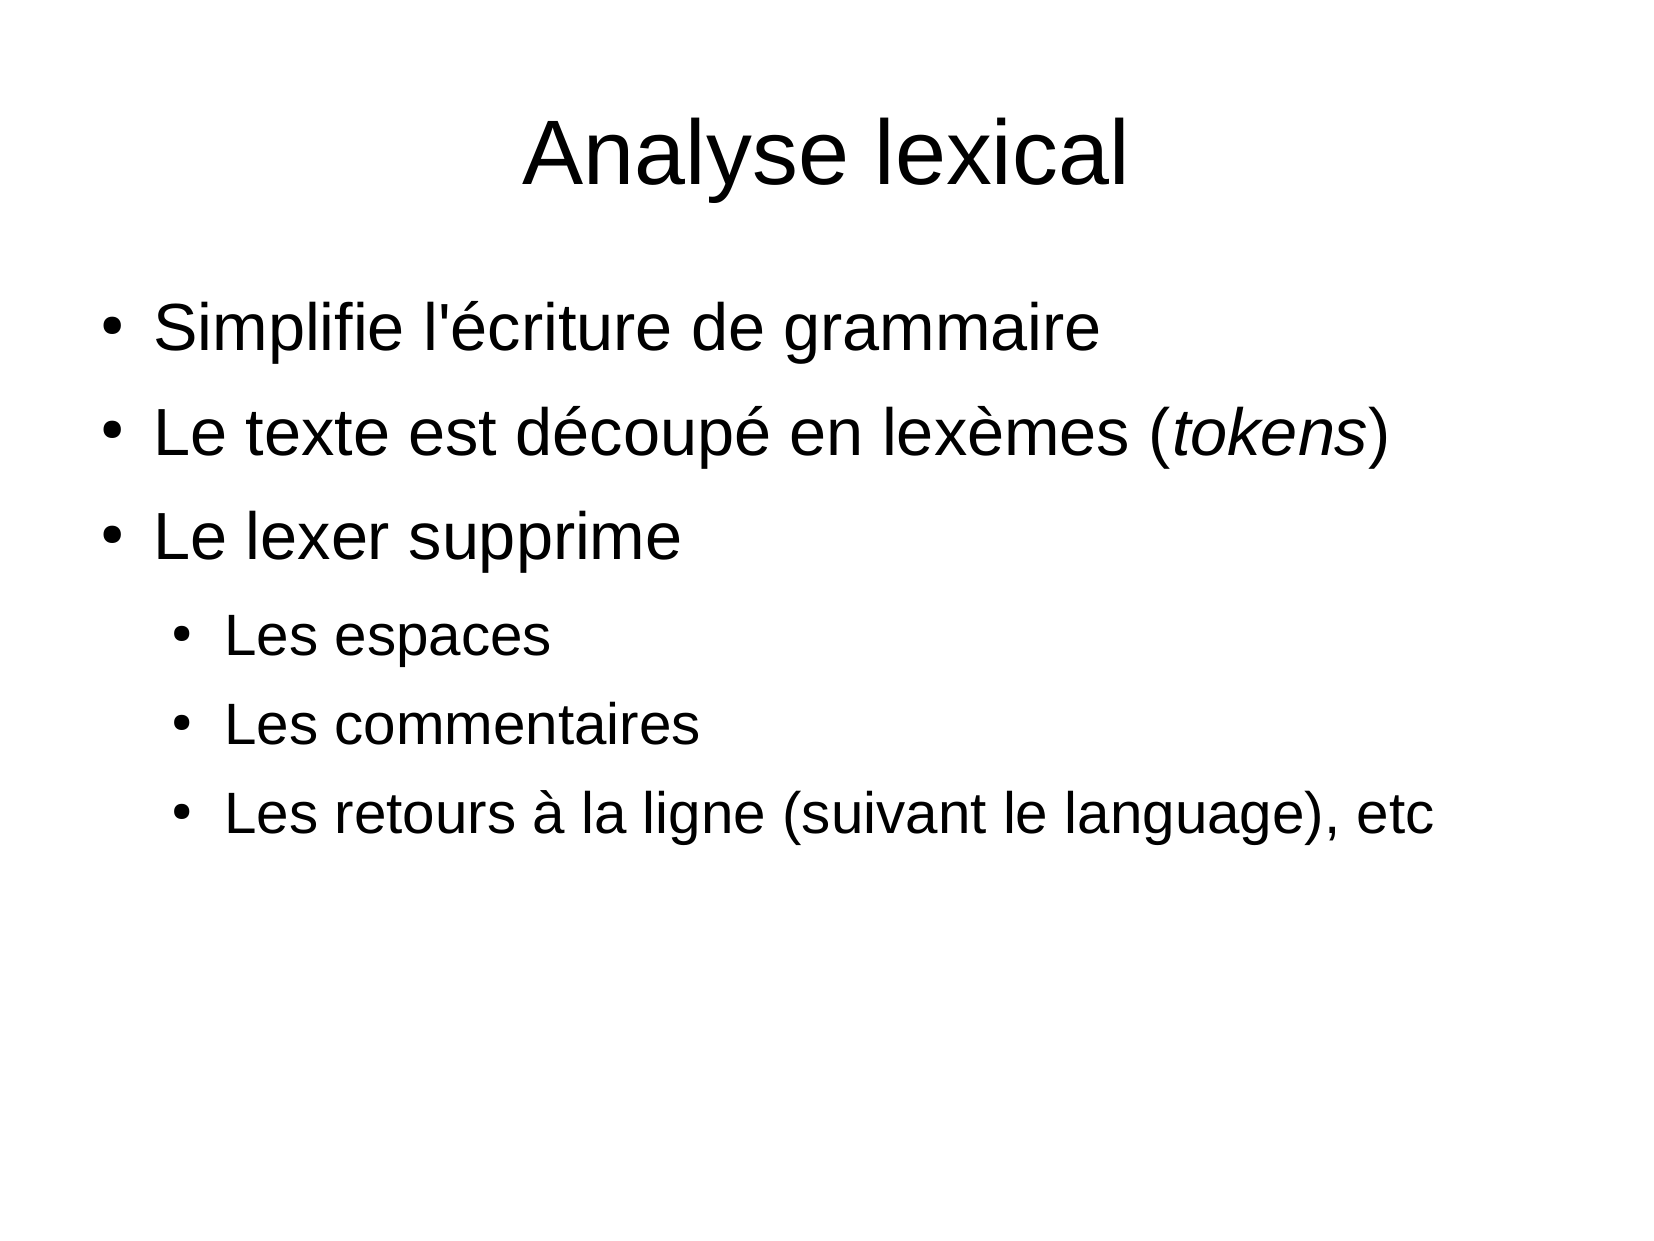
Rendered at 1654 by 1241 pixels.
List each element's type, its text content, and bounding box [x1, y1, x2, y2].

title Analyse lexical [82, 56, 1571, 250]
list Simplifie l'écriture de grammaire Le texte est découpé en lexèmes (tokens) Le lexer supprime Les espaces Les commentaires Les retours à la ligne (suivant le language), etc [82, 290, 1571, 1094]
